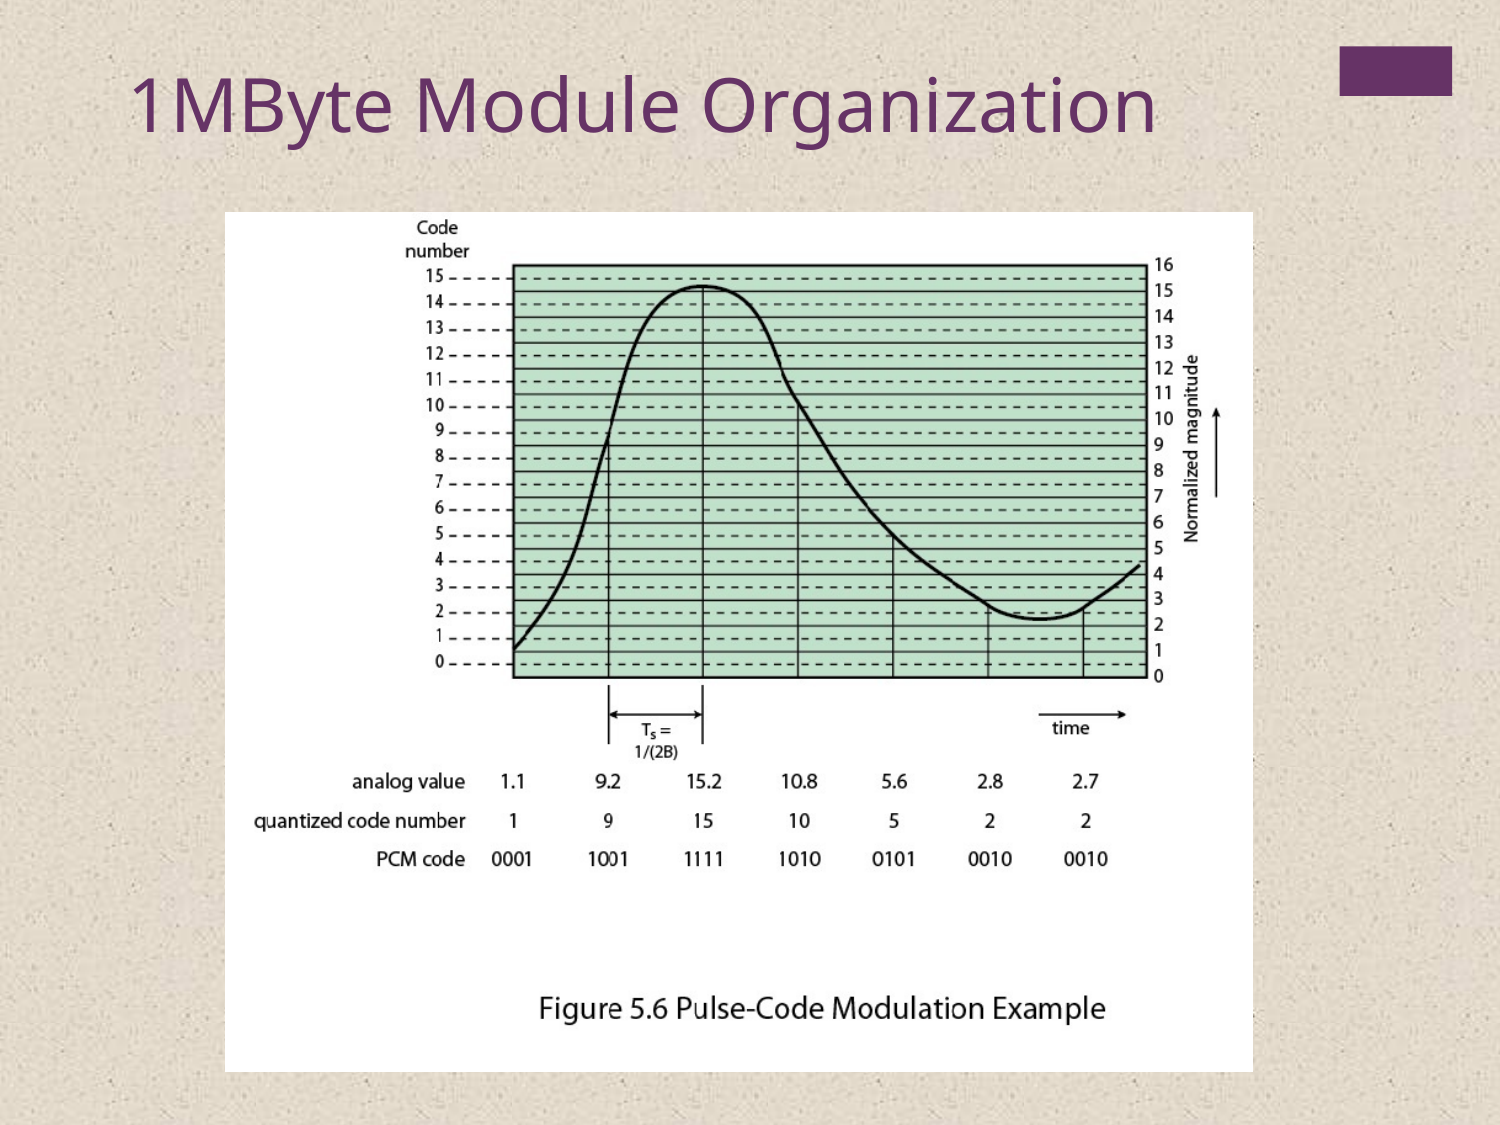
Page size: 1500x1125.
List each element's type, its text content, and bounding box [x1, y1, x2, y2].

picture [0, 0, 1500, 1125]
title 1MByte Module Organization [112, 50, 1353, 234]
